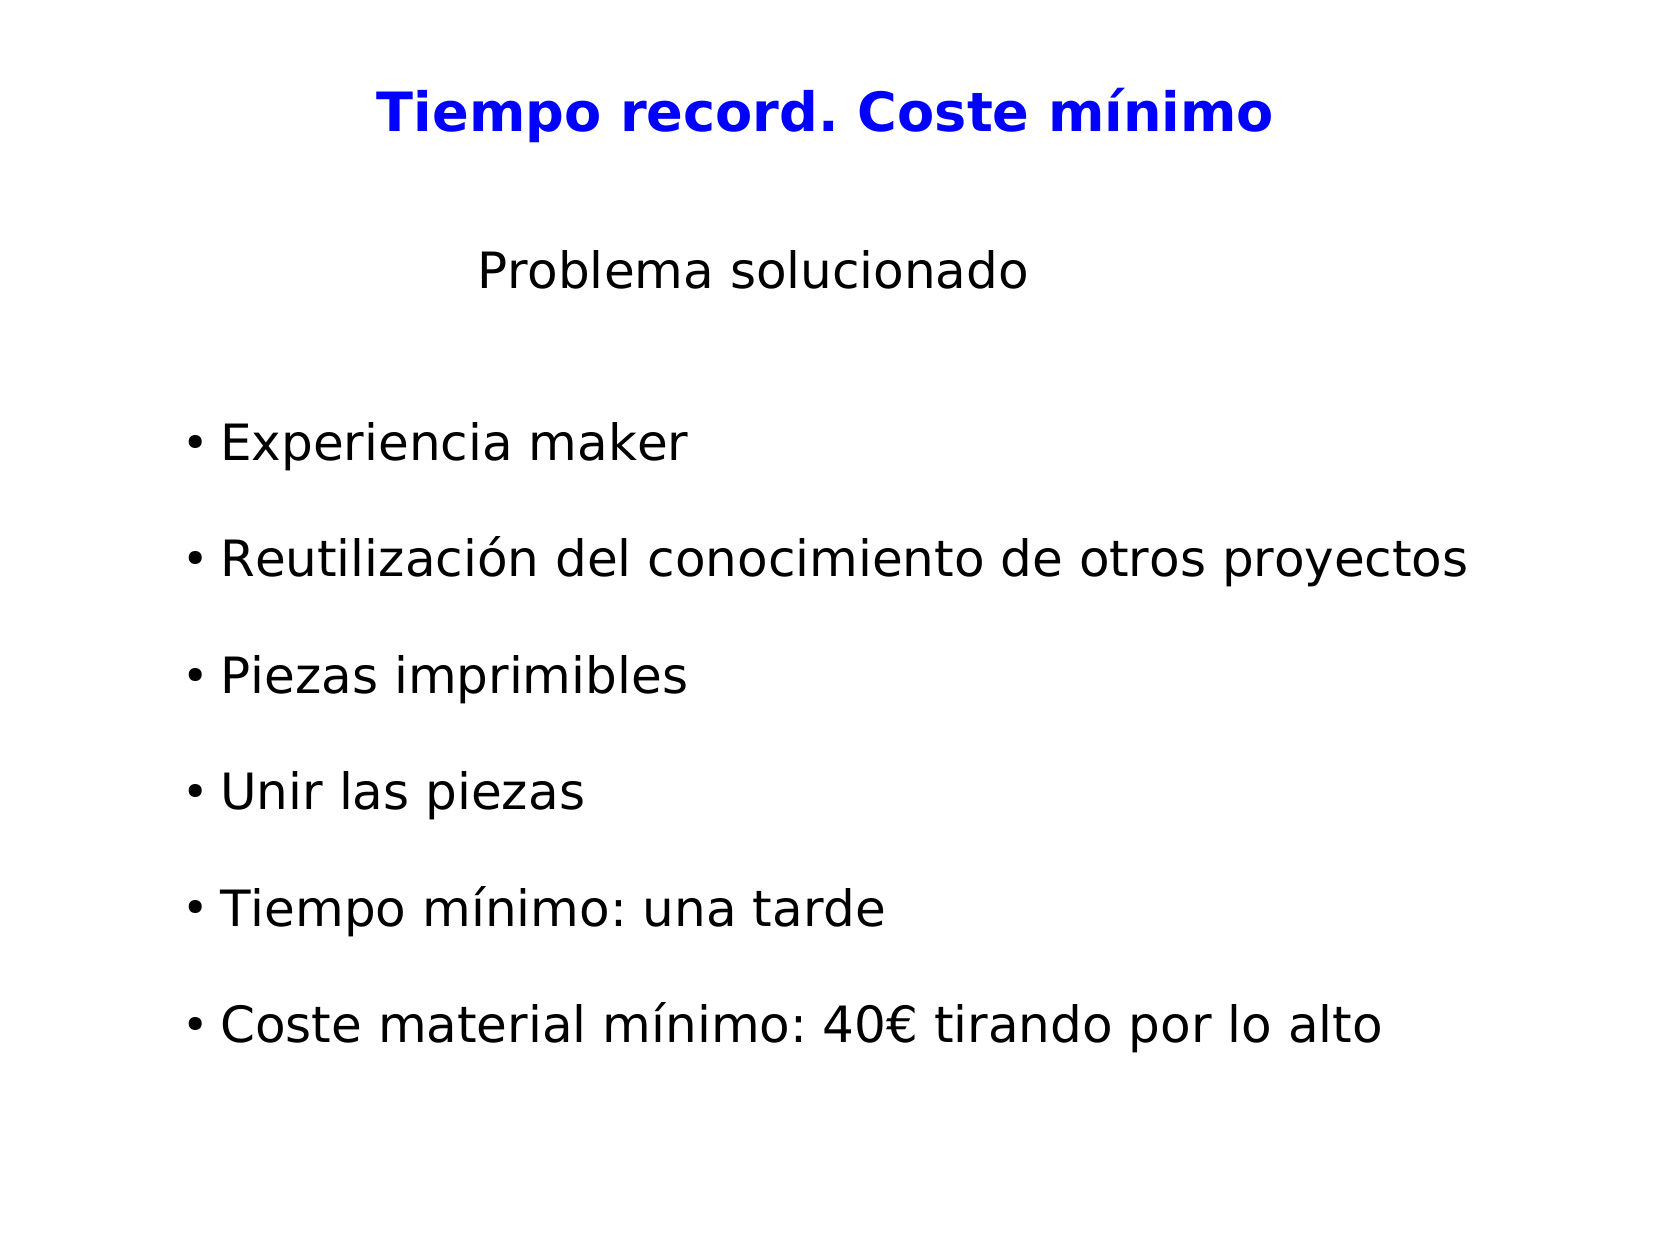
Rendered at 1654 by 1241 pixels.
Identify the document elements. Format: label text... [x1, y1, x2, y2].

text_box Problema solucionado [462, 235, 1075, 309]
text_box Experiencia maker Reutilización del conocimiento de otros proyectos Piezas imprimibles Unir las piezas Tiempo mínimo: una tarde Coste material mínimo: 40€ tirando por lo alto [171, 406, 1485, 1120]
text_box Tiempo record. Coste mínimo [362, 74, 1291, 153]
